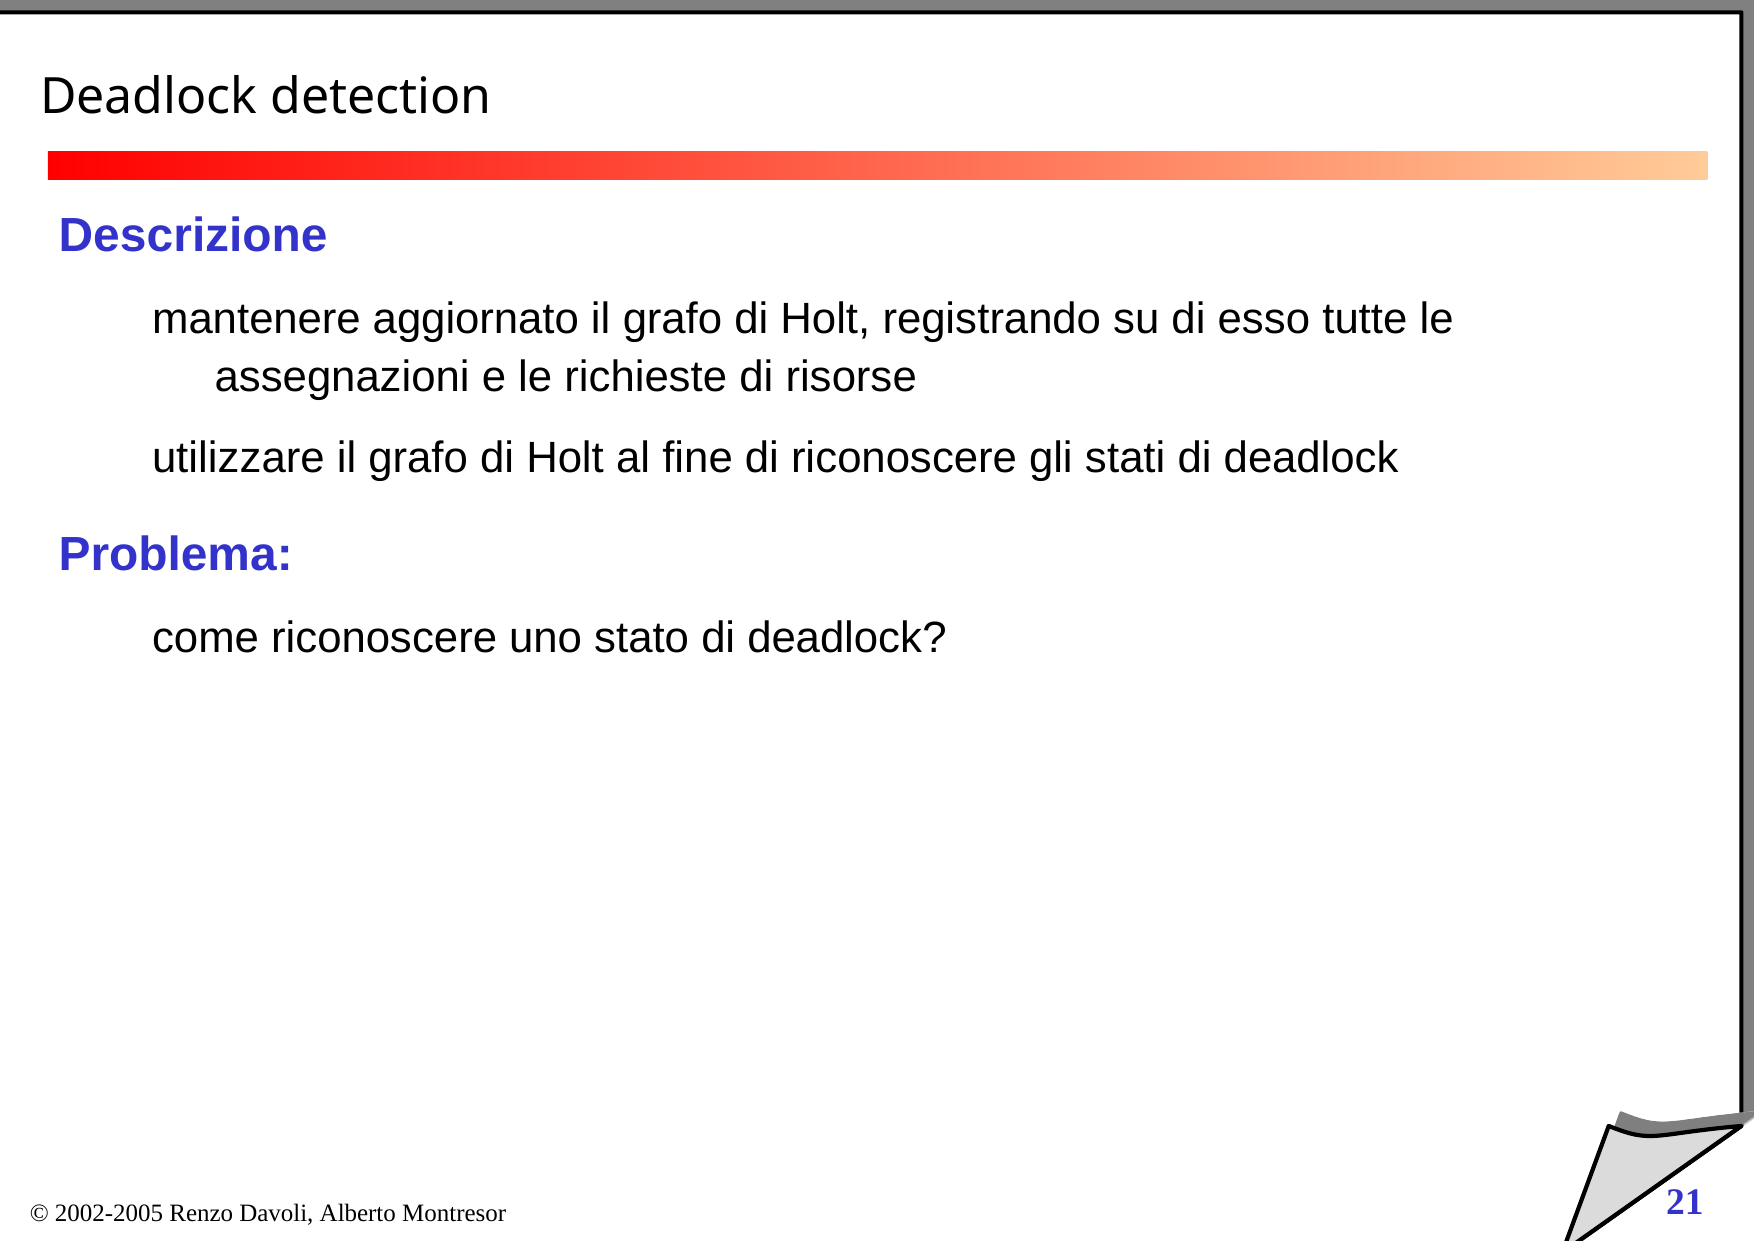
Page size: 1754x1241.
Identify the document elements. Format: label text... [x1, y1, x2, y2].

title Deadlock detection [40, 49, 1714, 144]
text_box q [750, 152, 754, 179]
list Descrizione mantenere aggiornato il grafo di Holt, registrando su di esso tutte le assegnazioni e le richieste di risorse utilizzare il grafo di Holt al fine di riconoscere gli stati di deadlock Problema: come riconoscere uno stato di deadlock? [58, 206, 1696, 815]
